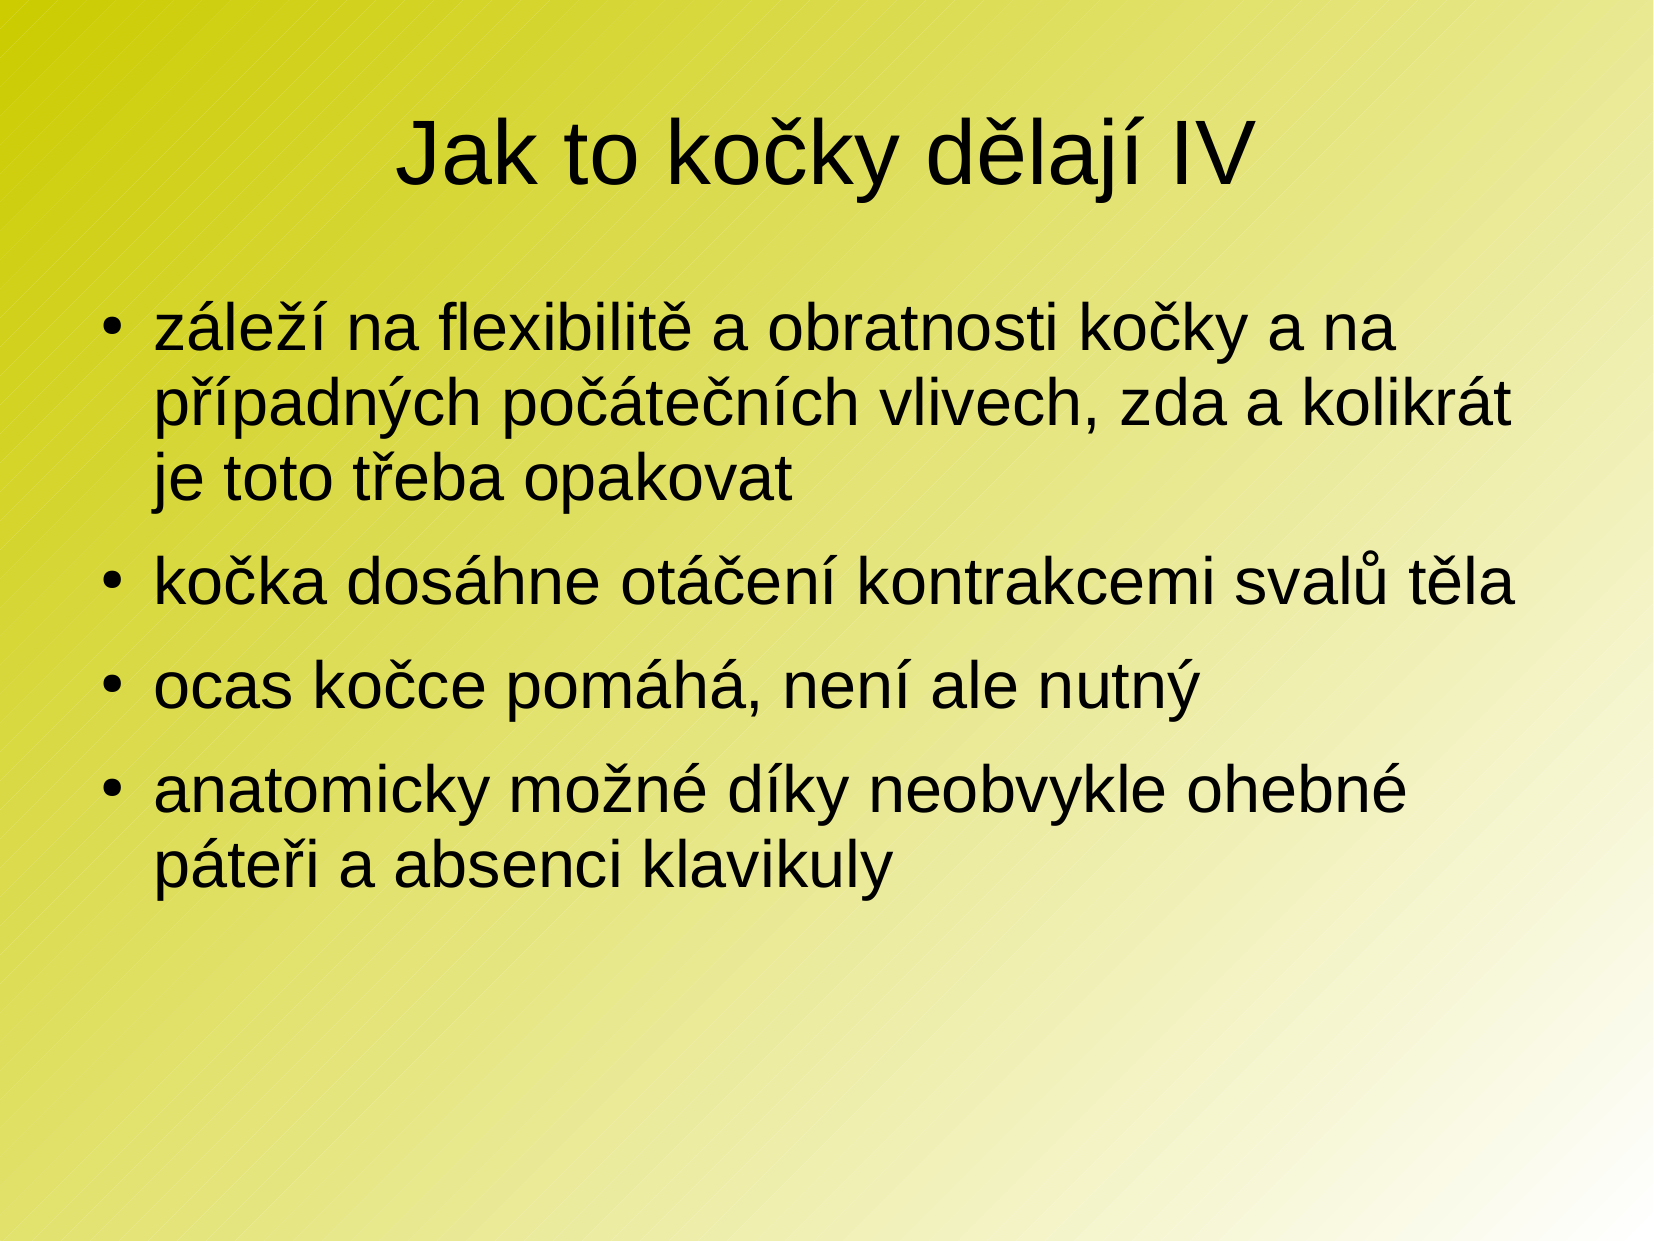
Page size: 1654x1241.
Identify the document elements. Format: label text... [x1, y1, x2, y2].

list záleží na flexibilitě a obratnosti kočky a na případných počátečních vlivech, zda a kolikrát je toto třeba opakovat kočka dosáhne otáčení kontrakcemi svalů těla ocas kočce pomáhá, není ale nutný anatomicky možné díky neobvykle ohebné páteři a absenci klavikuly [82, 290, 1571, 1109]
title Jak to kočky dělají IV [82, 49, 1571, 257]
